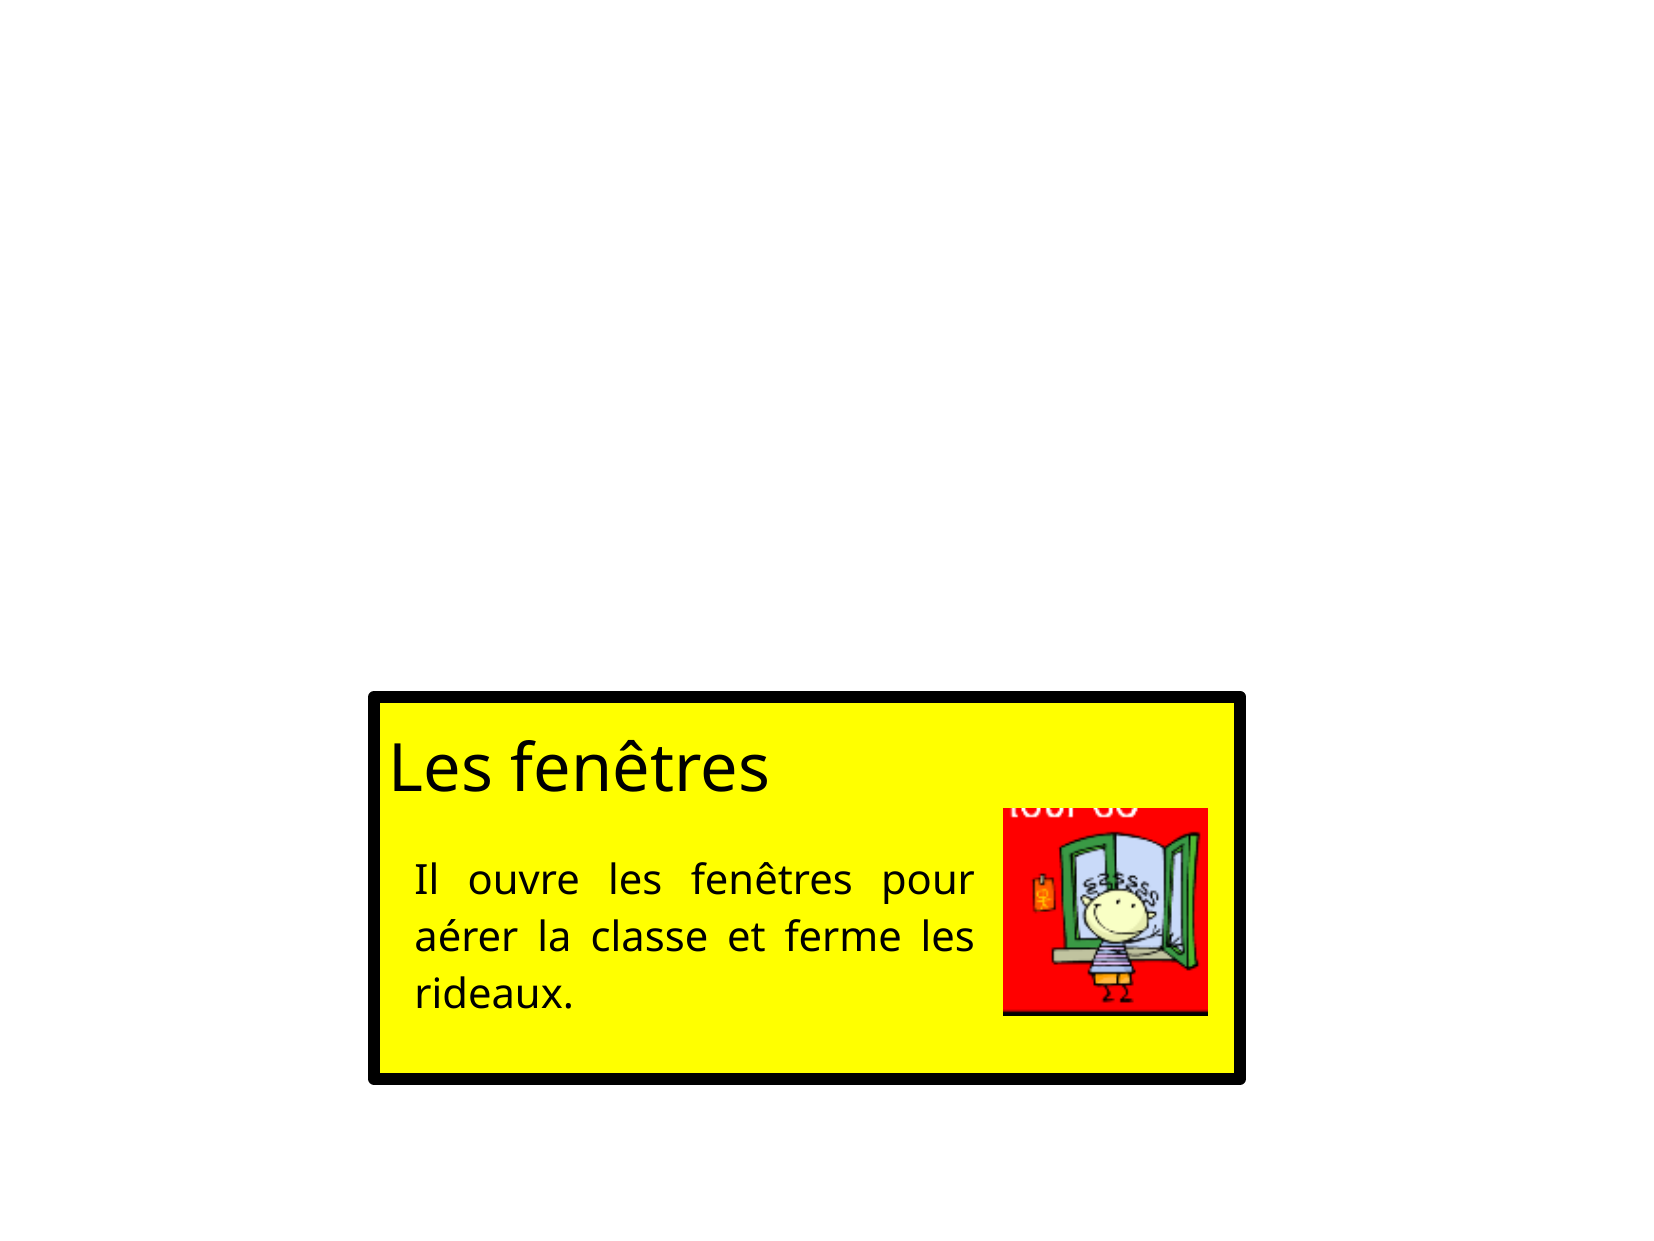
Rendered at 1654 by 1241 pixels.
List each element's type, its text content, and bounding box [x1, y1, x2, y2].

picture [1003, 808, 1208, 1016]
text_box [374, 696, 1241, 1079]
text_box Il ouvre les fenêtres pour aérer la classe et ferme les rideaux. [399, 842, 991, 1032]
text_box Les fenêtres [374, 712, 1201, 843]
